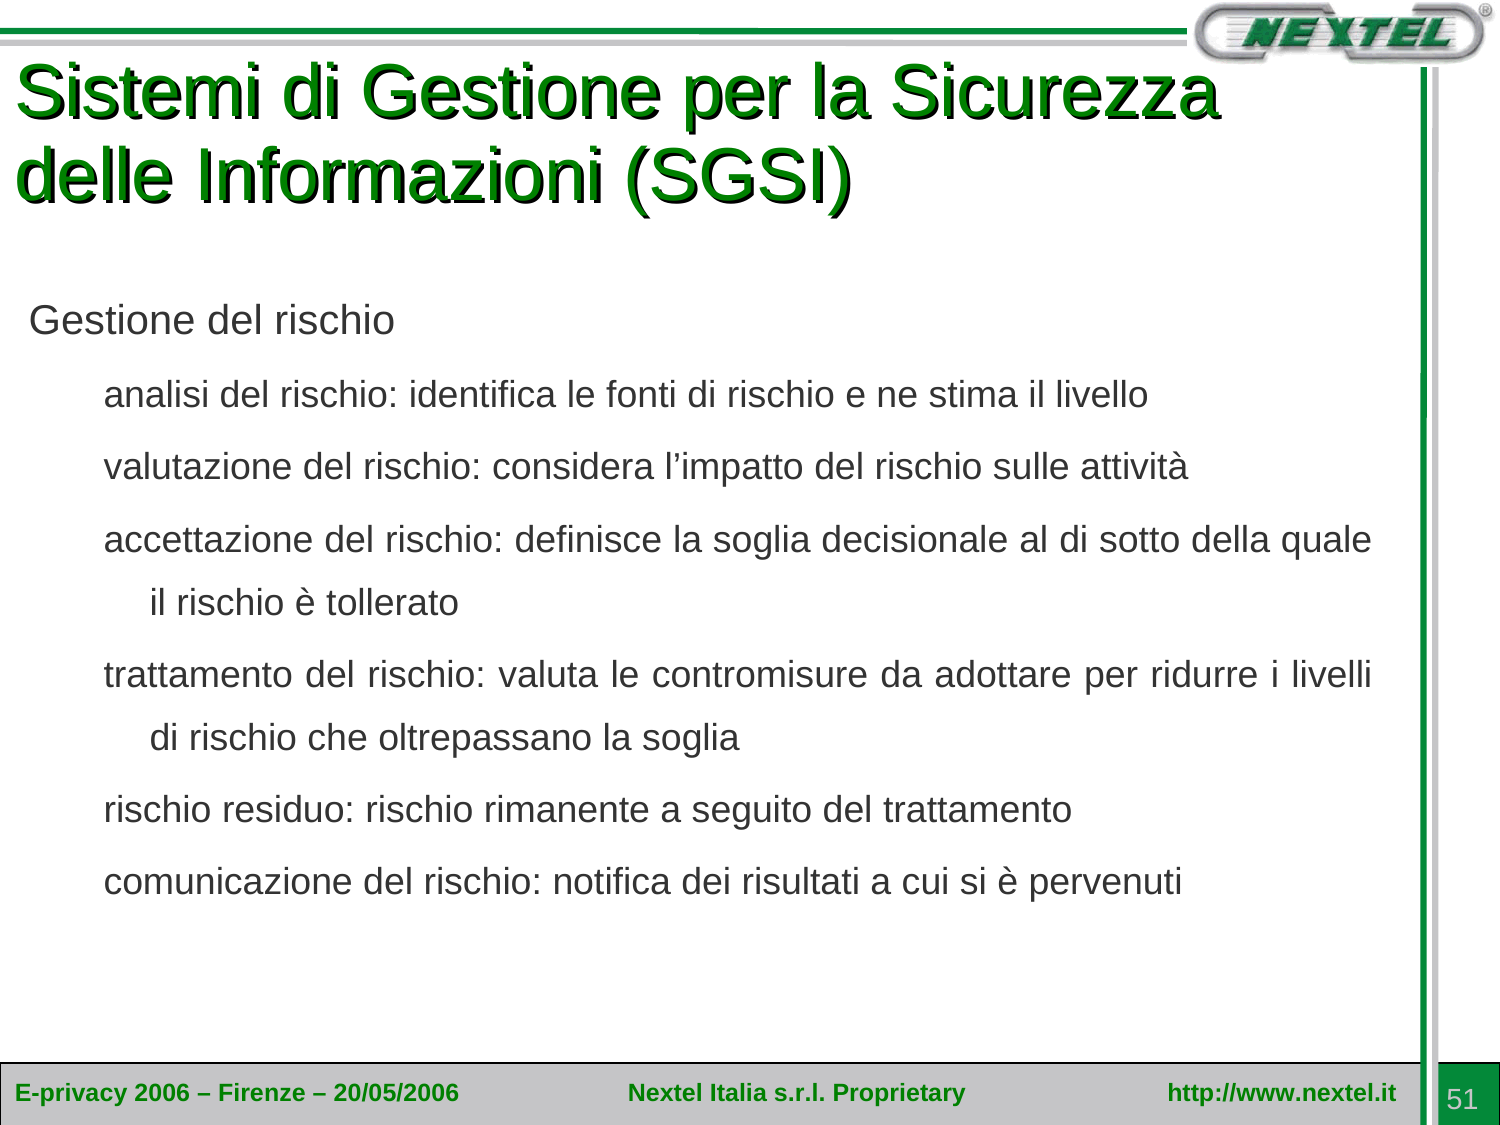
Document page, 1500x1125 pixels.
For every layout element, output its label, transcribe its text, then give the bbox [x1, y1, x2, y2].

picture [1187, 0, 1500, 67]
list Gestione del rischio analisi del rischio: identifica le fonti di rischio e ne stima il livello valutazione del rischio: considera l’impatto del rischio sulle attività accettazione del rischio: definisce la soglia decisionale al di sotto della quale il rischio è tollerato trattamento del rischio: valuta le contromisure da adottare per ridurre i livelli di rischio che oltrepassano la soglia rischio residuo: rischio rimanente a seguito del trattamento comunicazione del rischio: notifica dei risultati a cui si è pervenuti [13, 265, 1388, 1058]
title Sistemi di Gestione per la Sicurezza delle Informazioni (SGSI) [0, 28, 1270, 237]
